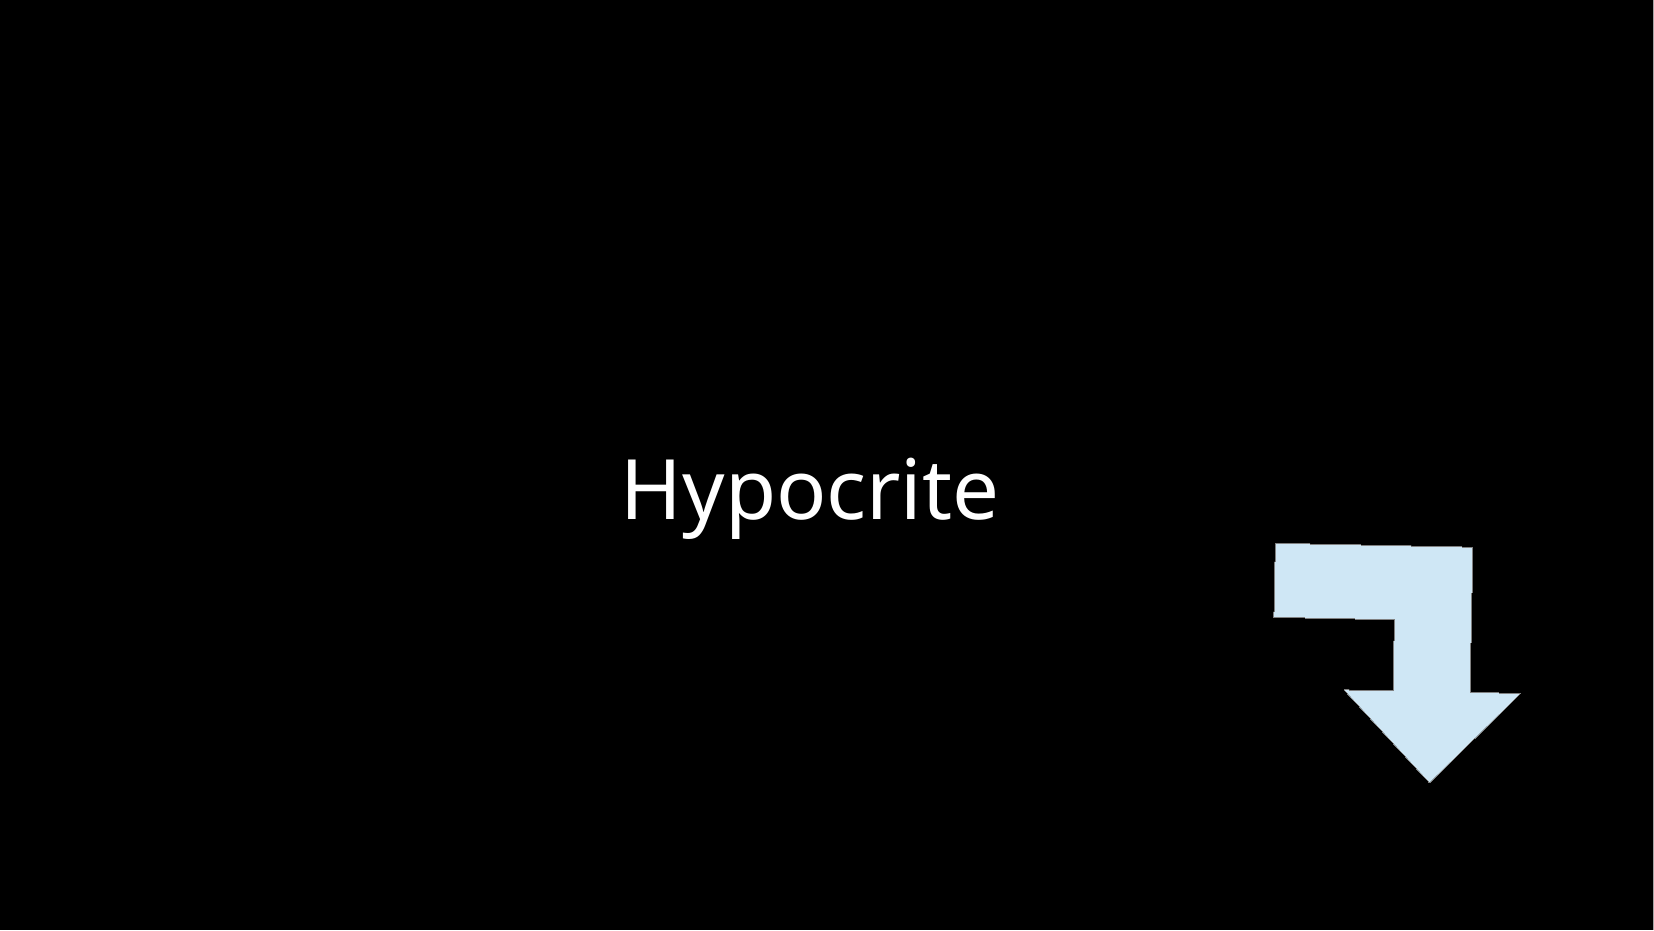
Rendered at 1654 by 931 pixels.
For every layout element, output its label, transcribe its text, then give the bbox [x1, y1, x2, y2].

subtitle Hypocrite [82, 217, 1538, 758]
text_box [1273, 543, 1521, 783]
